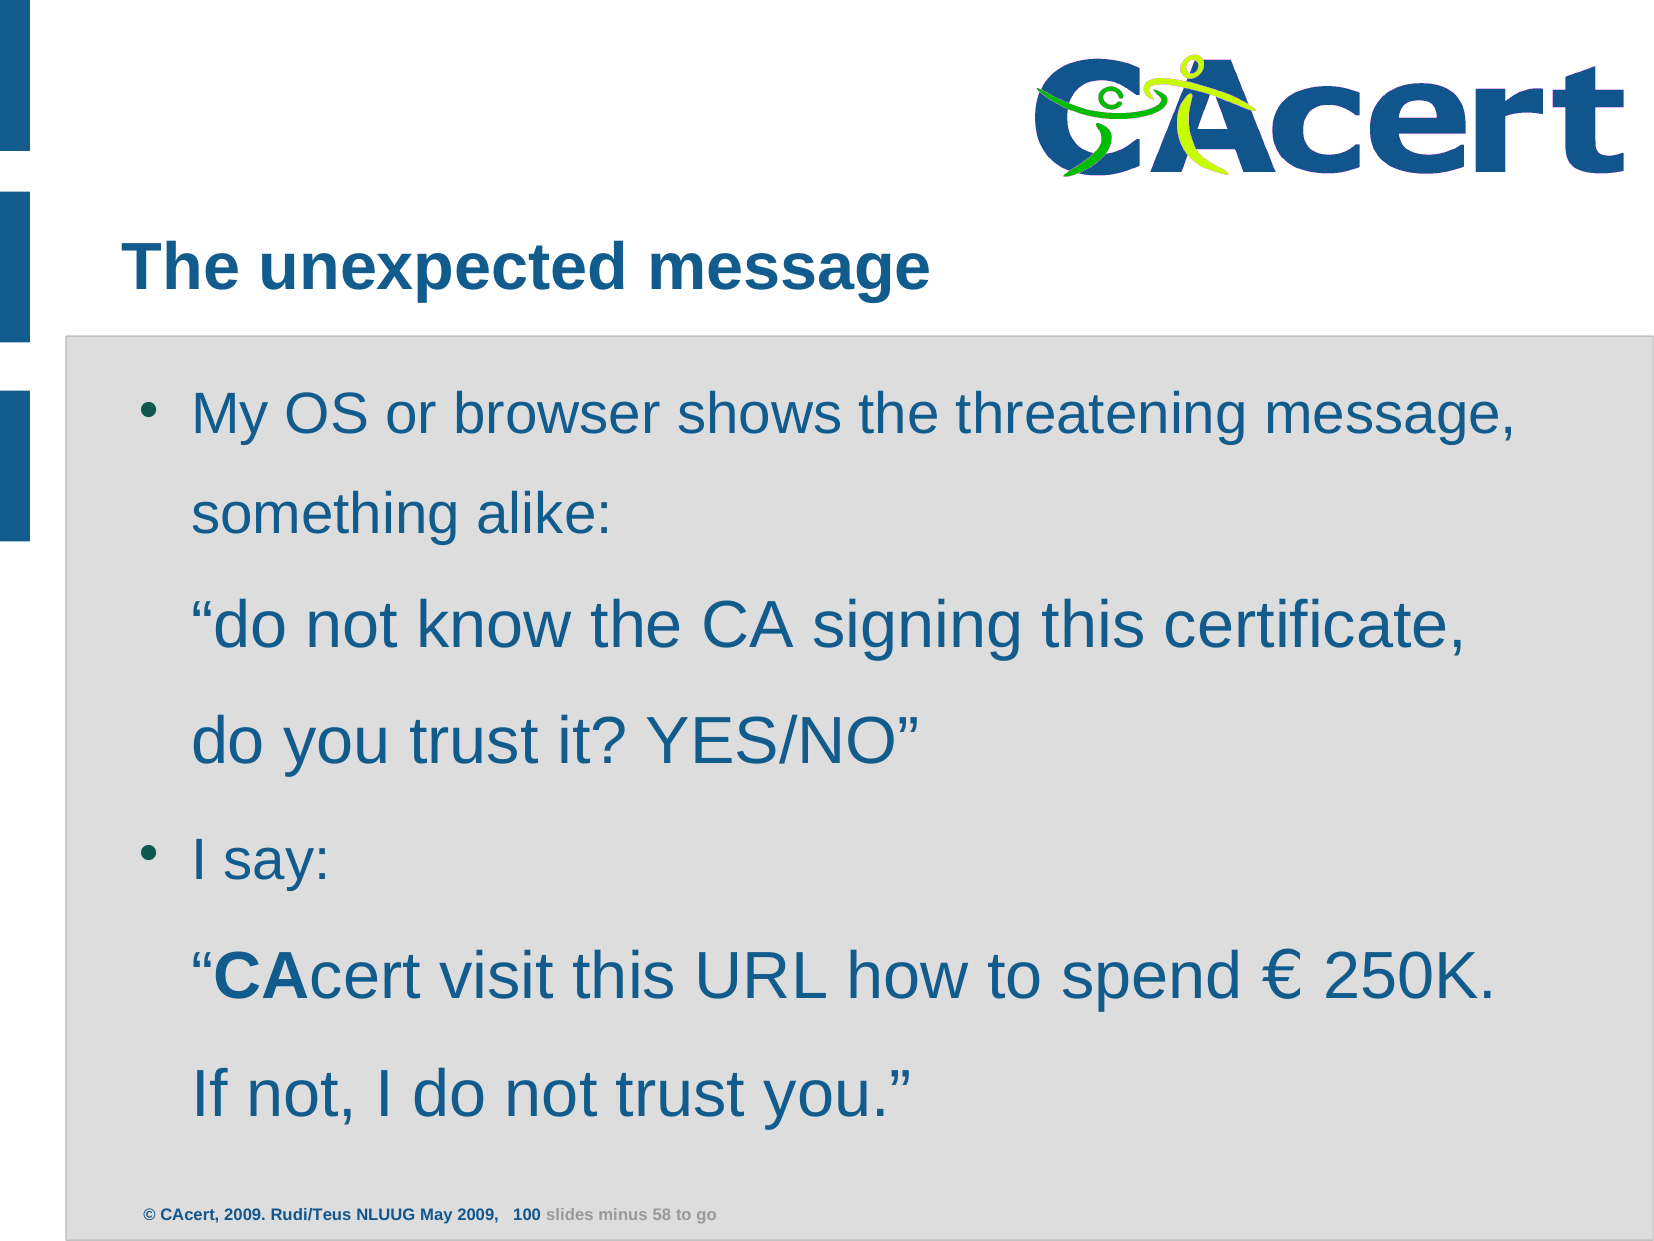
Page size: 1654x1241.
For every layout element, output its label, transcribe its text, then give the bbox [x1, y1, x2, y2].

picture [1033, 53, 1625, 178]
title The unexpected message [121, 177, 1533, 315]
list My OS or browser shows the threatening message, something alike: “do not know the CA signing this certificate, do you trust it? YES/NO” I say: “CAcert visit this URL how to spend € 250K. If not, I do not trust you.” [121, 344, 1594, 1238]
